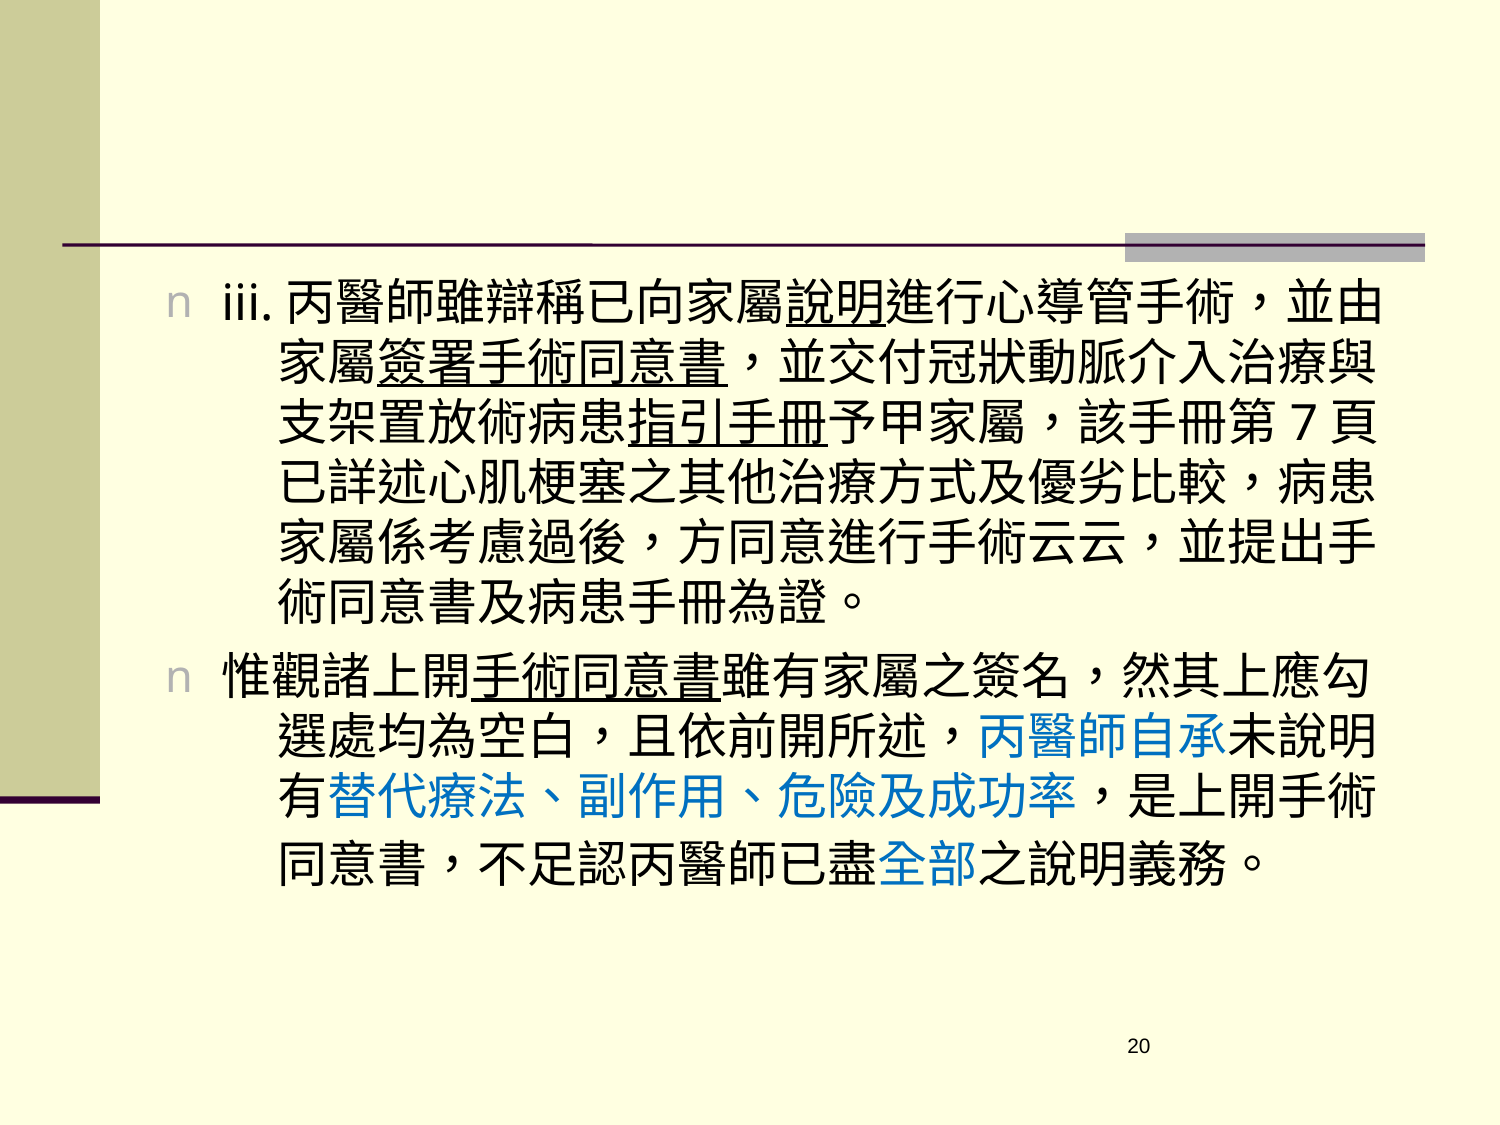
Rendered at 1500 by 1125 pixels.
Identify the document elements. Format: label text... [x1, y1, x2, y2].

list iii.丙醫師雖辯稱已向家屬說明進行心導管手術，並由家屬簽署手術同意書，並交付冠狀動脈介入治療與支架置放術病患指引手冊予甲家屬，該手冊第7頁已詳述心肌梗塞之其他治療方式及優劣比較，病患家屬係考慮過後，方同意進行手術云云，並提出手術同意書及病患手冊為證。 惟觀諸上開手術同意書雖有家屬之簽名，然其上應勾選處均為空白，且依前開所述，丙醫師自承未說明有替代療法、副作用、危險及成功率，是上開手術同意書，不足認丙醫師已盡全部之說明義務。 [150, 262, 1426, 1006]
text_box [1112, 1025, 1426, 1101]
